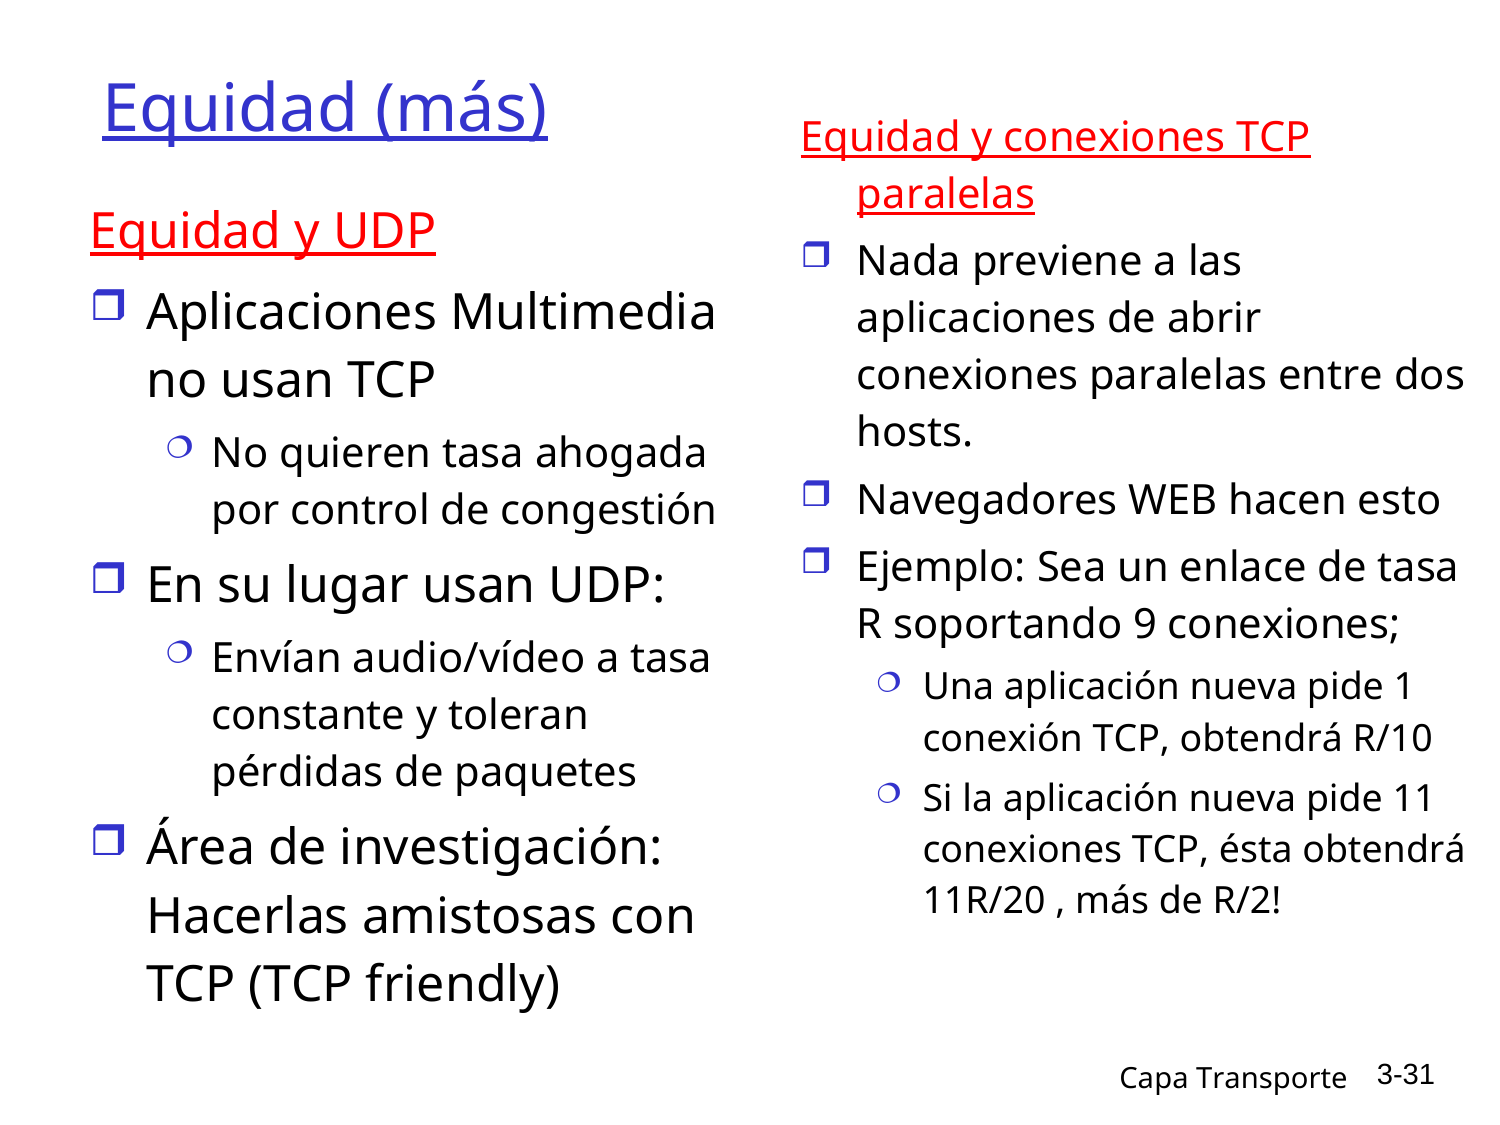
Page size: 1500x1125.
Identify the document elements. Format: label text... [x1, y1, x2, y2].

list Equidad y UDP Aplicaciones Multimedia no usan TCP No quieren tasa ahogada por control de congestión En su lugar usan UDP: Envían audio/vídeo a tasa constante y toleran pérdidas de paquetes Área de investigación: Hacerlas amistosas con TCP (TCP friendly) [75, 187, 753, 1028]
list Equidad y conexiones TCP paralelas Nada previene a las aplicaciones de abrir conexiones paralelas entre dos hosts. Navegadores WEB hacen esto Ejemplo: Sea un enlace de tasa R soportando 9 conexiones; Una aplicación nueva pide 1 conexión TCP, obtendrá R/10 Si la aplicación nueva pide 11 conexiones TCP, ésta obtendrá 11R/20 , más de R/2! [785, 98, 1488, 1077]
title Equidad (más) [87, 15, 1463, 196]
